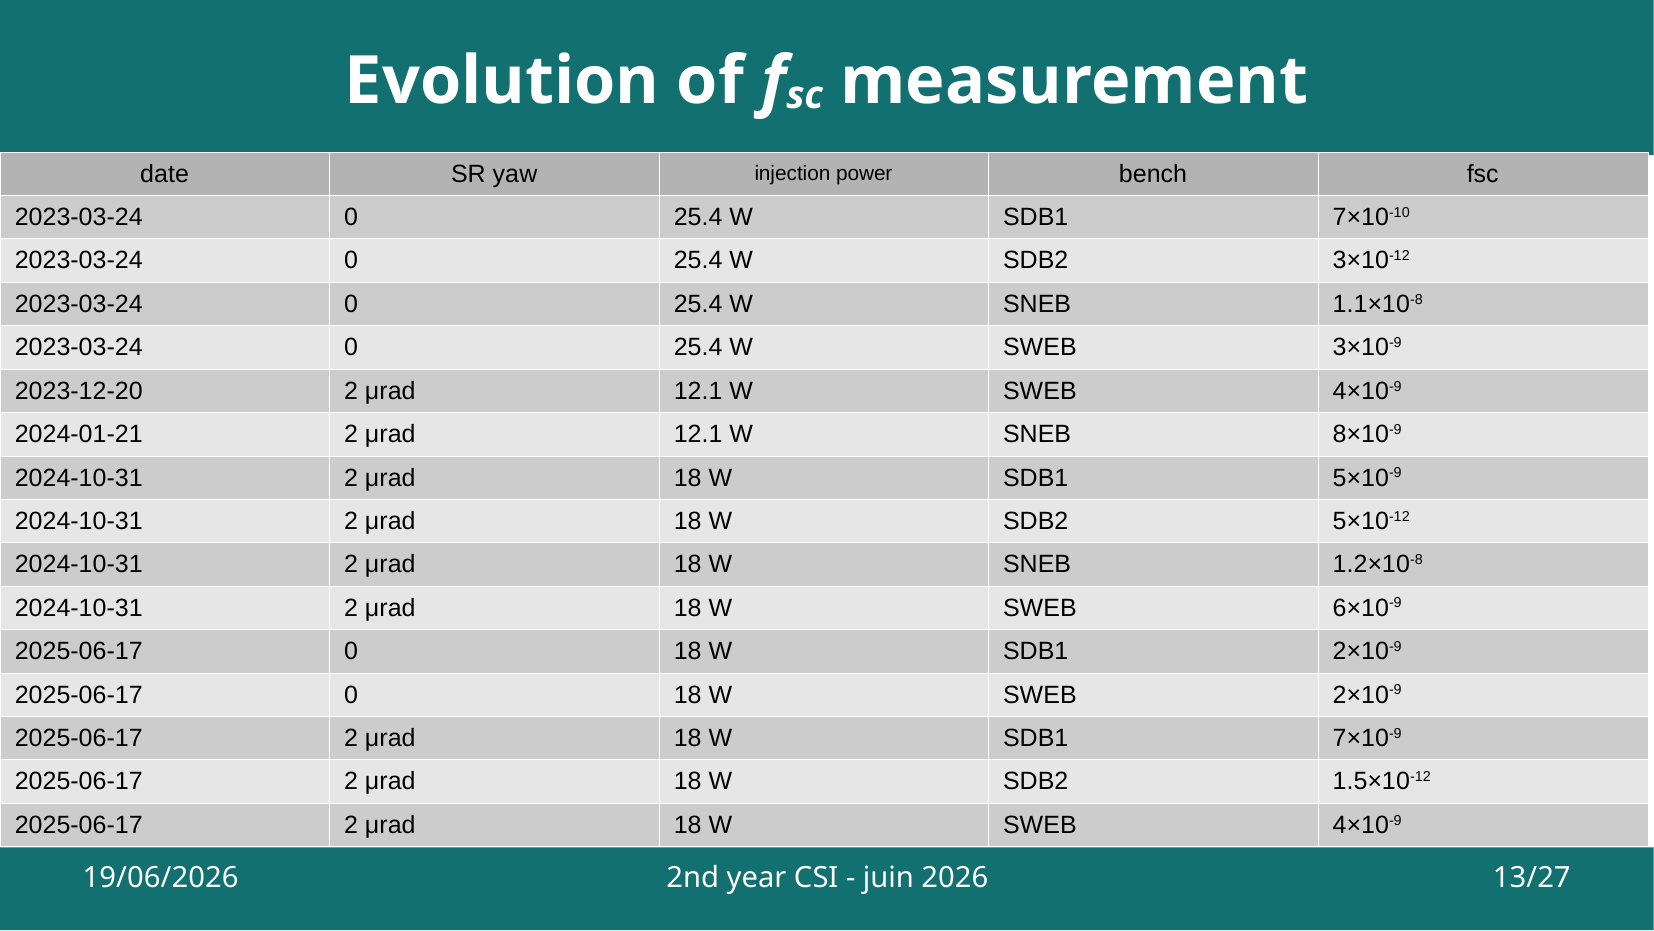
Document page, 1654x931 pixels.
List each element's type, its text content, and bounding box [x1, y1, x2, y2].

table_cell 18 W [660, 674, 988, 716]
table_cell 2 μrad [330, 587, 659, 629]
table_cell 12.1 W [660, 413, 988, 456]
table_header SR yaw [330, 153, 659, 195]
table_cell 2 μrad [330, 413, 659, 456]
table_cell SDB1 [989, 457, 1318, 499]
table_cell 0 [330, 674, 659, 716]
table_cell 12.1 W [660, 370, 988, 412]
table_header date [1, 153, 329, 195]
table_header bench [989, 153, 1318, 195]
table_cell 18 W [660, 804, 988, 846]
table_cell 18 W [660, 717, 988, 759]
table_cell 2025-06-17 [1, 717, 329, 759]
table_cell 2025-06-17 [1, 630, 329, 673]
table_cell SNEB [989, 283, 1318, 325]
table_cell 1.5×10-12 [1319, 760, 1648, 803]
table_cell 0 [330, 630, 659, 673]
table_cell 2023-03-24 [1, 283, 329, 325]
table_cell 5×10-9 [1319, 457, 1648, 499]
table_cell 0 [330, 283, 659, 325]
table_cell 6×10-9 [1319, 587, 1648, 629]
table_cell 2023-03-24 [1, 239, 329, 282]
table_cell 2024-01-21 [1, 413, 329, 456]
table_cell 1.2×10-8 [1319, 543, 1648, 586]
table_cell 18 W [660, 760, 988, 803]
table_header injection power [660, 153, 988, 195]
table_cell SDB2 [989, 500, 1318, 542]
table_cell 25.4 W [660, 326, 988, 369]
table_header fsc [1319, 153, 1648, 195]
table_cell SWEB [989, 587, 1318, 629]
table_cell 5×10-12 [1319, 500, 1648, 542]
table_cell 2024-10-31 [1, 500, 329, 542]
table_cell 18 W [660, 457, 988, 499]
table_cell 2025-06-17 [1, 674, 329, 716]
table_cell SNEB [989, 413, 1318, 456]
table_cell 2023-12-20 [1, 370, 329, 412]
table_cell 4×10-9 [1319, 370, 1648, 412]
table_cell 2 μrad [330, 760, 659, 803]
table_cell 2 μrad [330, 717, 659, 759]
table_cell SNEB [989, 543, 1318, 586]
table_cell 18 W [660, 587, 988, 629]
table_cell 18 W [660, 543, 988, 586]
table_cell 25.4 W [660, 283, 988, 325]
table_cell 0 [330, 239, 659, 282]
table_cell 2 μrad [330, 370, 659, 412]
table_cell SWEB [989, 326, 1318, 369]
table_cell 2×10-9 [1319, 630, 1648, 673]
table_cell SDB1 [989, 196, 1318, 238]
table_cell 2025-06-17 [1, 760, 329, 803]
table_cell 25.4 W [660, 196, 988, 238]
table_cell 7×10-10 [1319, 196, 1648, 238]
table_cell 2×10-9 [1319, 674, 1648, 716]
table_cell SWEB [989, 674, 1318, 716]
table_cell 2023-03-24 [1, 196, 329, 238]
table_cell 1.1×10-8 [1319, 283, 1648, 325]
table_cell 18 W [660, 500, 988, 542]
table_cell 2 μrad [330, 543, 659, 586]
table_cell SDB1 [989, 630, 1318, 673]
table_cell 0 [330, 196, 659, 238]
title Evolution of fsc measurement [0, 0, 1654, 156]
table_cell 4×10-9 [1319, 804, 1648, 846]
table_cell 0 [330, 326, 659, 369]
table_cell 3×10-12 [1319, 239, 1648, 282]
table_cell SDB2 [989, 760, 1318, 803]
table_cell 2 μrad [330, 457, 659, 499]
table_cell 2 μrad [330, 804, 659, 846]
table_cell 2 μrad [330, 500, 659, 542]
table_cell SDB2 [989, 239, 1318, 282]
table_cell 7×10-9 [1319, 717, 1648, 759]
table_cell SWEB [989, 804, 1318, 846]
table_cell 25.4 W [660, 239, 988, 282]
table_cell 2025-06-17 [1, 804, 329, 846]
table_cell SDB1 [989, 717, 1318, 759]
table_cell 2024-10-31 [1, 587, 329, 629]
table_cell 8×10-9 [1319, 413, 1648, 456]
table_cell 18 W [660, 630, 988, 673]
table_cell 2024-10-31 [1, 457, 329, 499]
table_cell 3×10-9 [1319, 326, 1648, 369]
table_cell SWEB [989, 370, 1318, 412]
table_cell 2024-10-31 [1, 543, 329, 586]
table_cell 2023-03-24 [1, 326, 329, 369]
